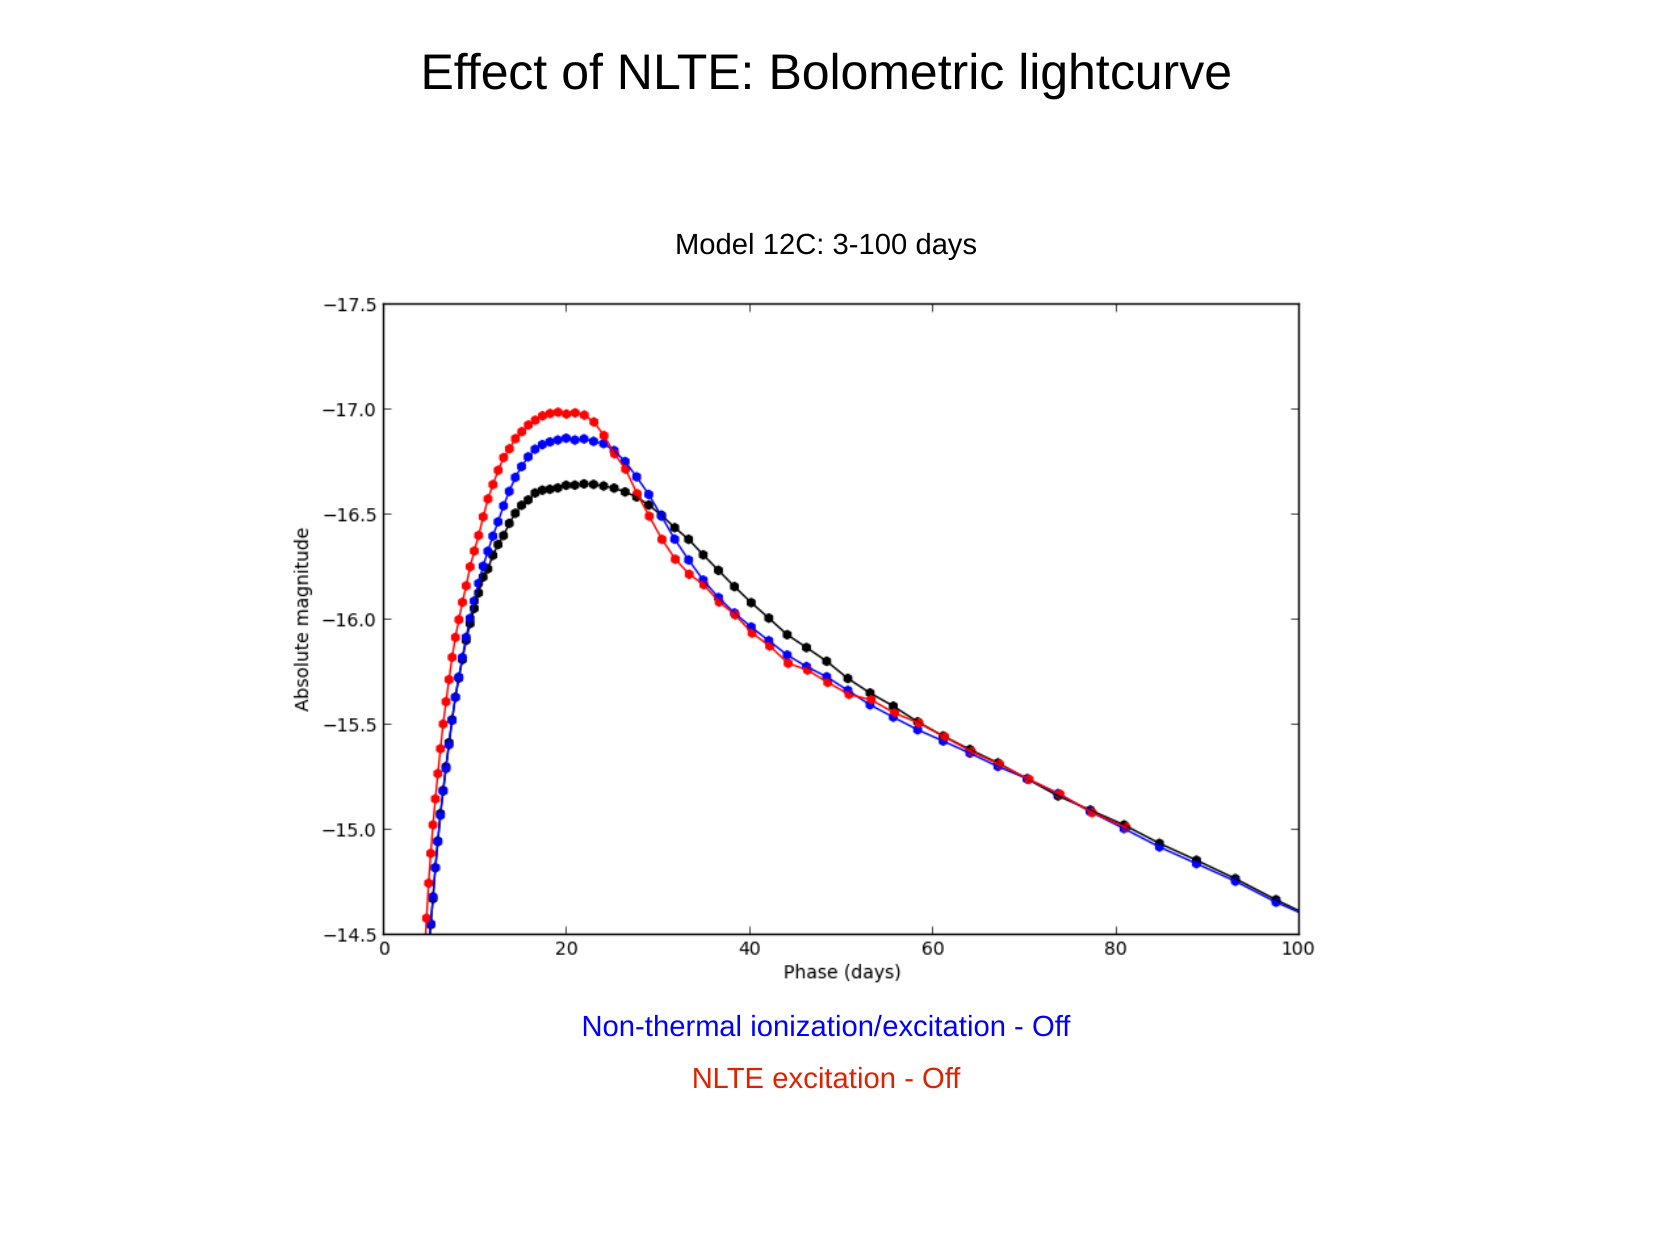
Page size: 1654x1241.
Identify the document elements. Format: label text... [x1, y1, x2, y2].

text_box Model 12C: 3-100 days [660, 220, 994, 269]
text_box Effect of NLTE: Bolometric lightcurve [405, 36, 1248, 108]
picture [236, 226, 1418, 1014]
text_box Non-thermal ionization/excitation - Off [566, 1014, 1087, 1051]
text_box NLTE excitation - Off [677, 1055, 977, 1103]
